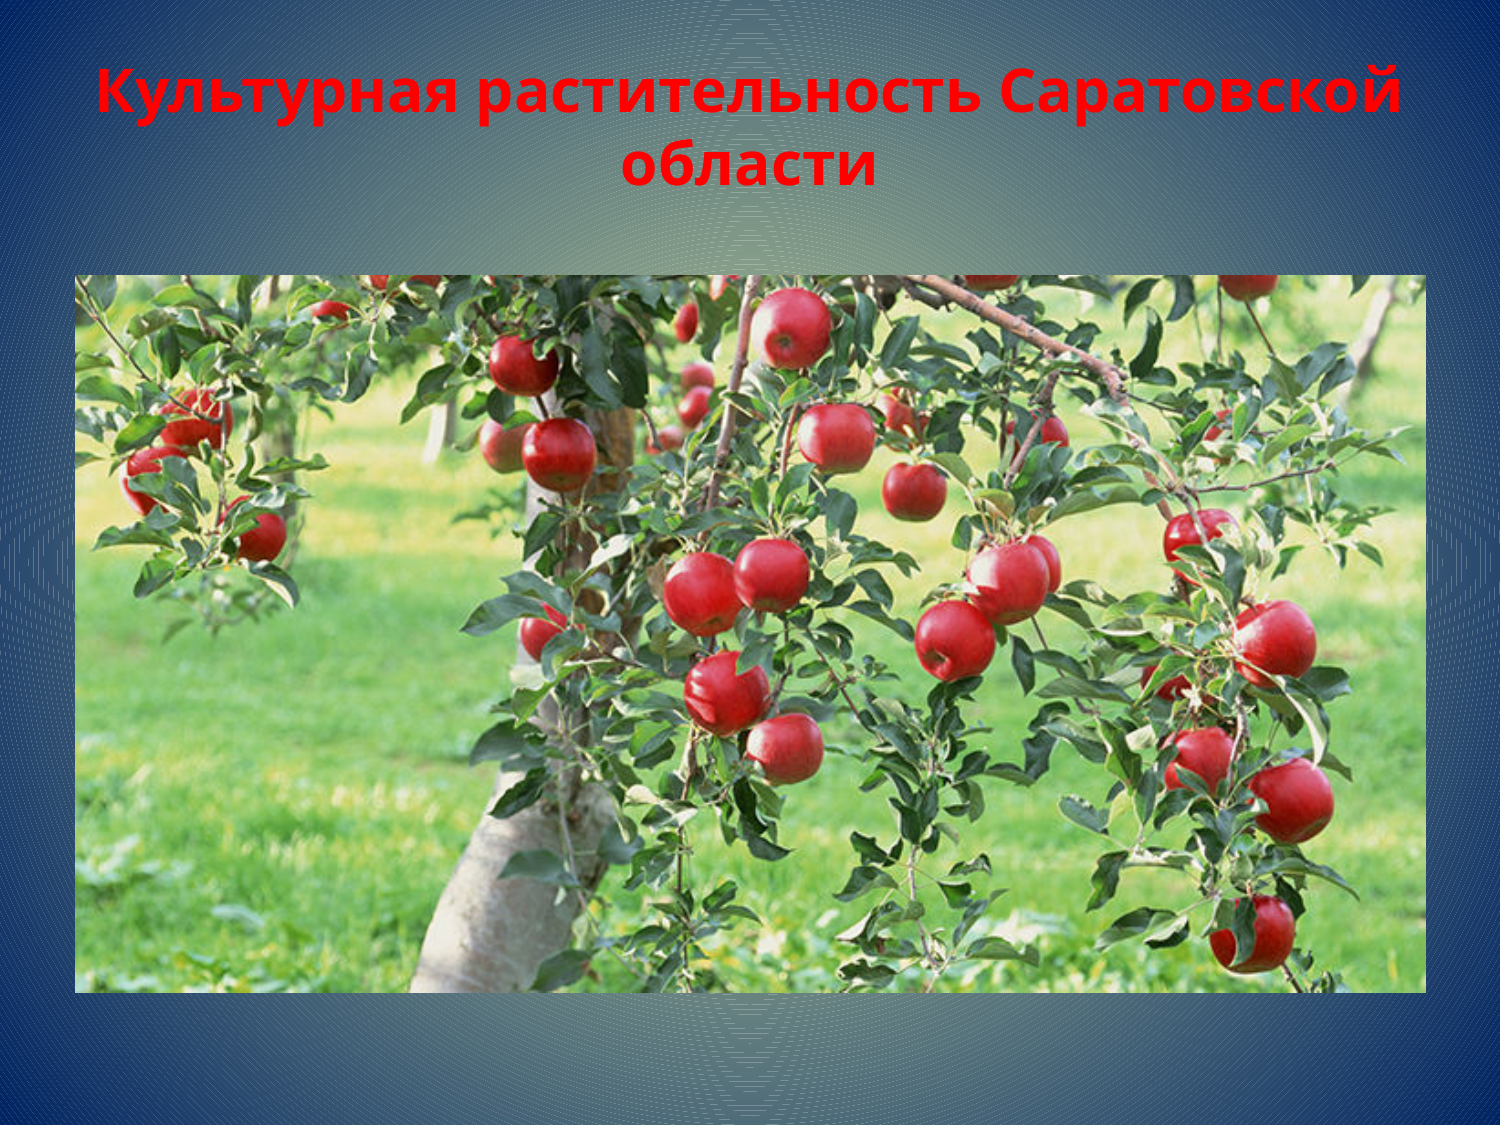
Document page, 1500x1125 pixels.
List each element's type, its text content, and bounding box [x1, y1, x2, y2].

picture [75, 275, 1426, 993]
title Культурная растительность Саратовской области [75, 45, 1426, 233]
